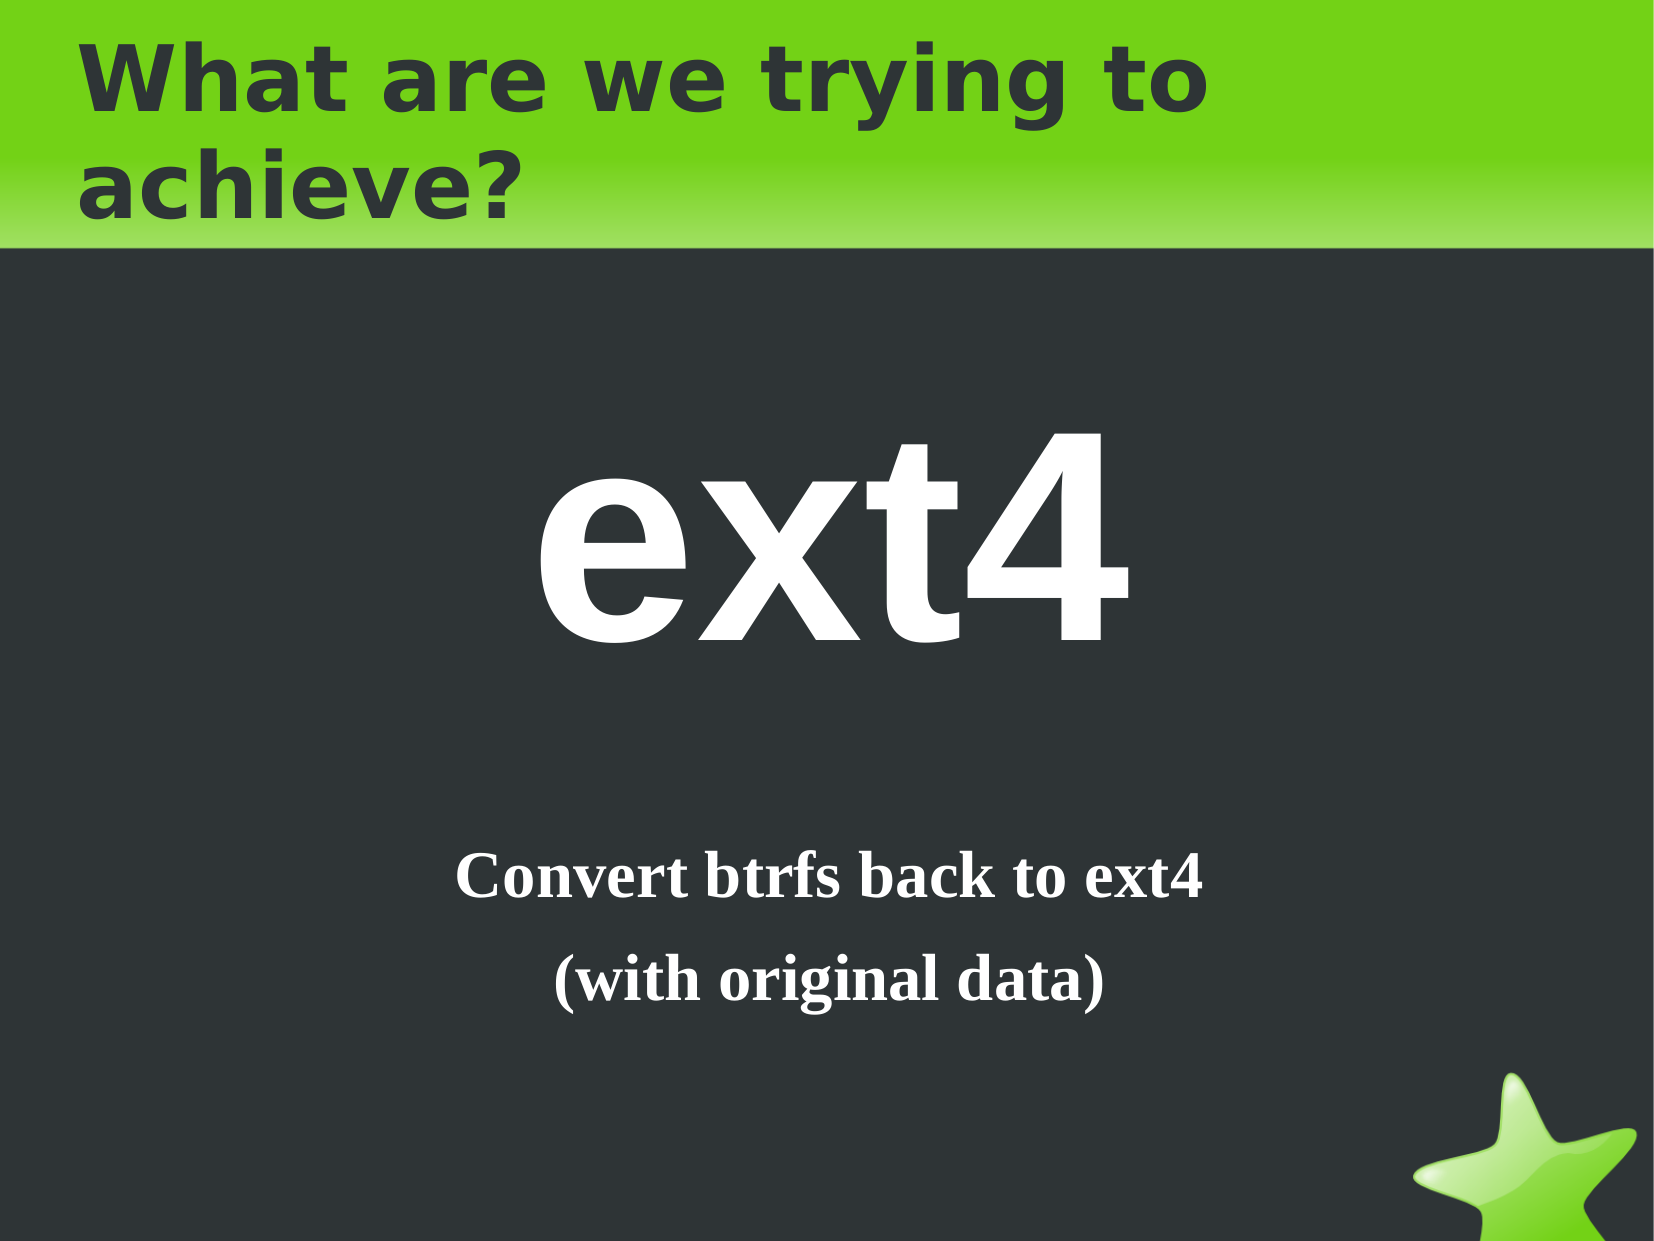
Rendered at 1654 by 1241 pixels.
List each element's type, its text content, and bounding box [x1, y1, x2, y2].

title What are we trying to achieve? [76, 25, 1565, 240]
picture [0, 0, 1654, 1241]
list ext4 Convert btrfs back to ext4 (with original data) [76, 265, 1565, 1123]
